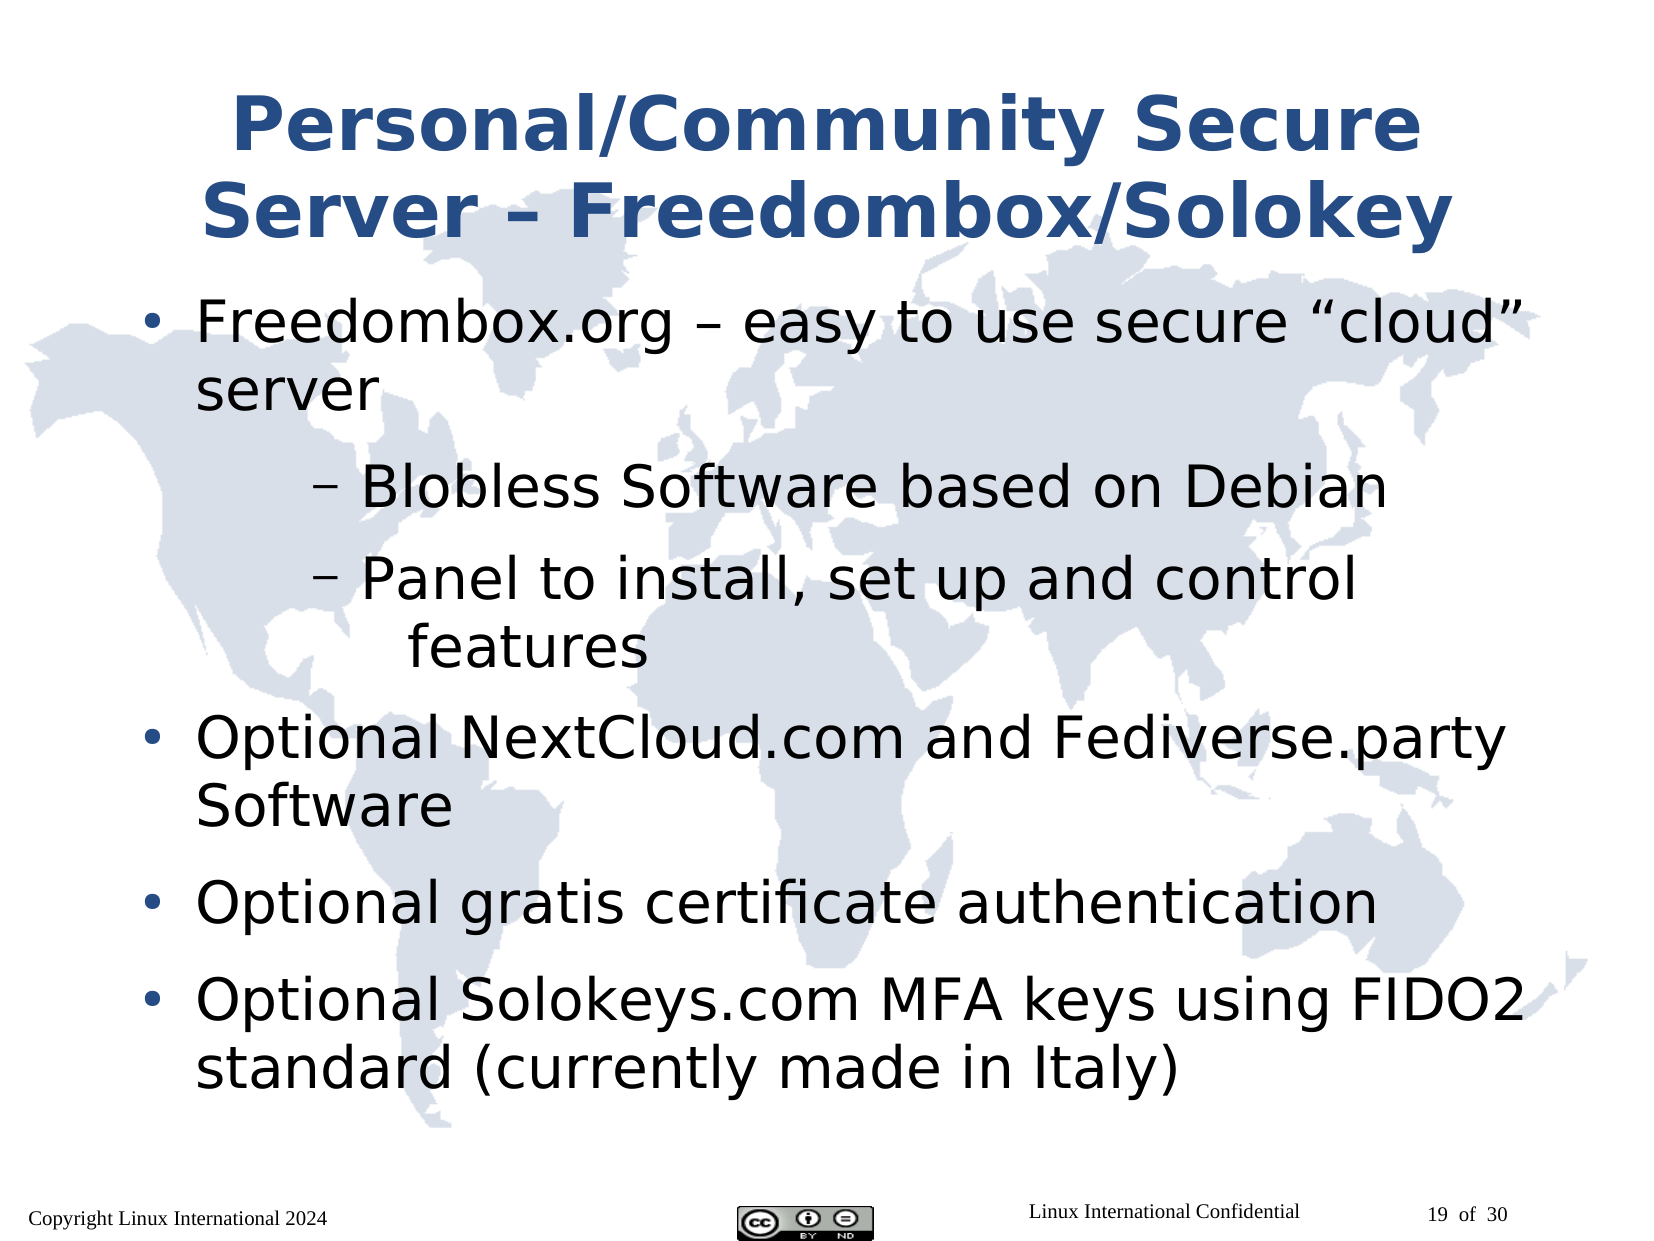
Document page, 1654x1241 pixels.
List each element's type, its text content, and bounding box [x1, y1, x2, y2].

picture [0, 108, 1616, 1164]
list Freedombox.org – easy to use secure “cloud” server Blobless Software based on Debian Panel to install, set up and control features Optional NextCloud.com and Fediverse.party Software Optional gratis certificate authentication Optional Solokeys.com MFA keys using FIDO2 standard (currently made in Italy) [124, 288, 1537, 1241]
title Personal/Community Secure Server – Freedombox/Solokey [121, 73, 1534, 263]
